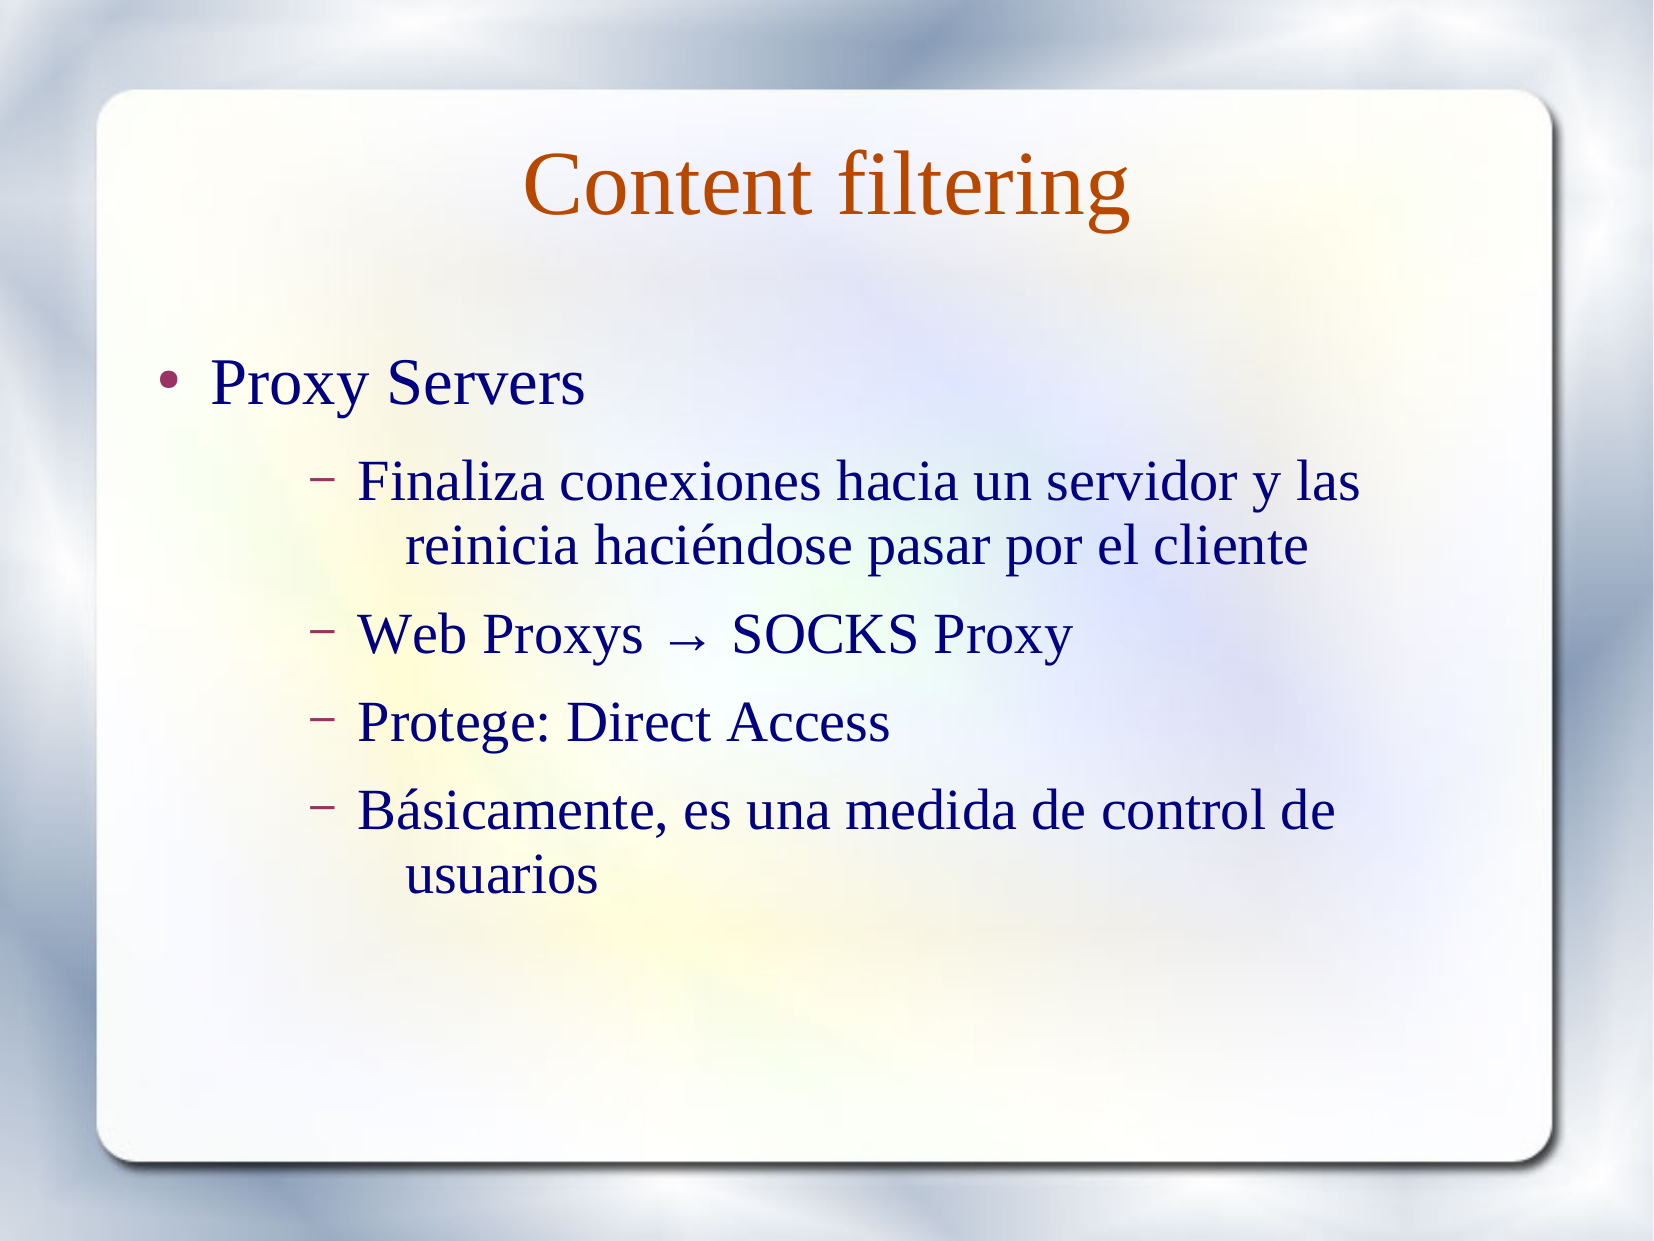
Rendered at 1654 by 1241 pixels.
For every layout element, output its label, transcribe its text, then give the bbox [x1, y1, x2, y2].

list Proxy Servers Finaliza conexiones hacia un servidor y las reinicia haciéndose pasar por el cliente Web Proxys → SOCKS Proxy Protege: Direct Access Básicamente, es una medida de control de usuarios [121, 344, 1534, 1149]
picture [0, 0, 1654, 1241]
title Content filtering [121, 132, 1534, 235]
